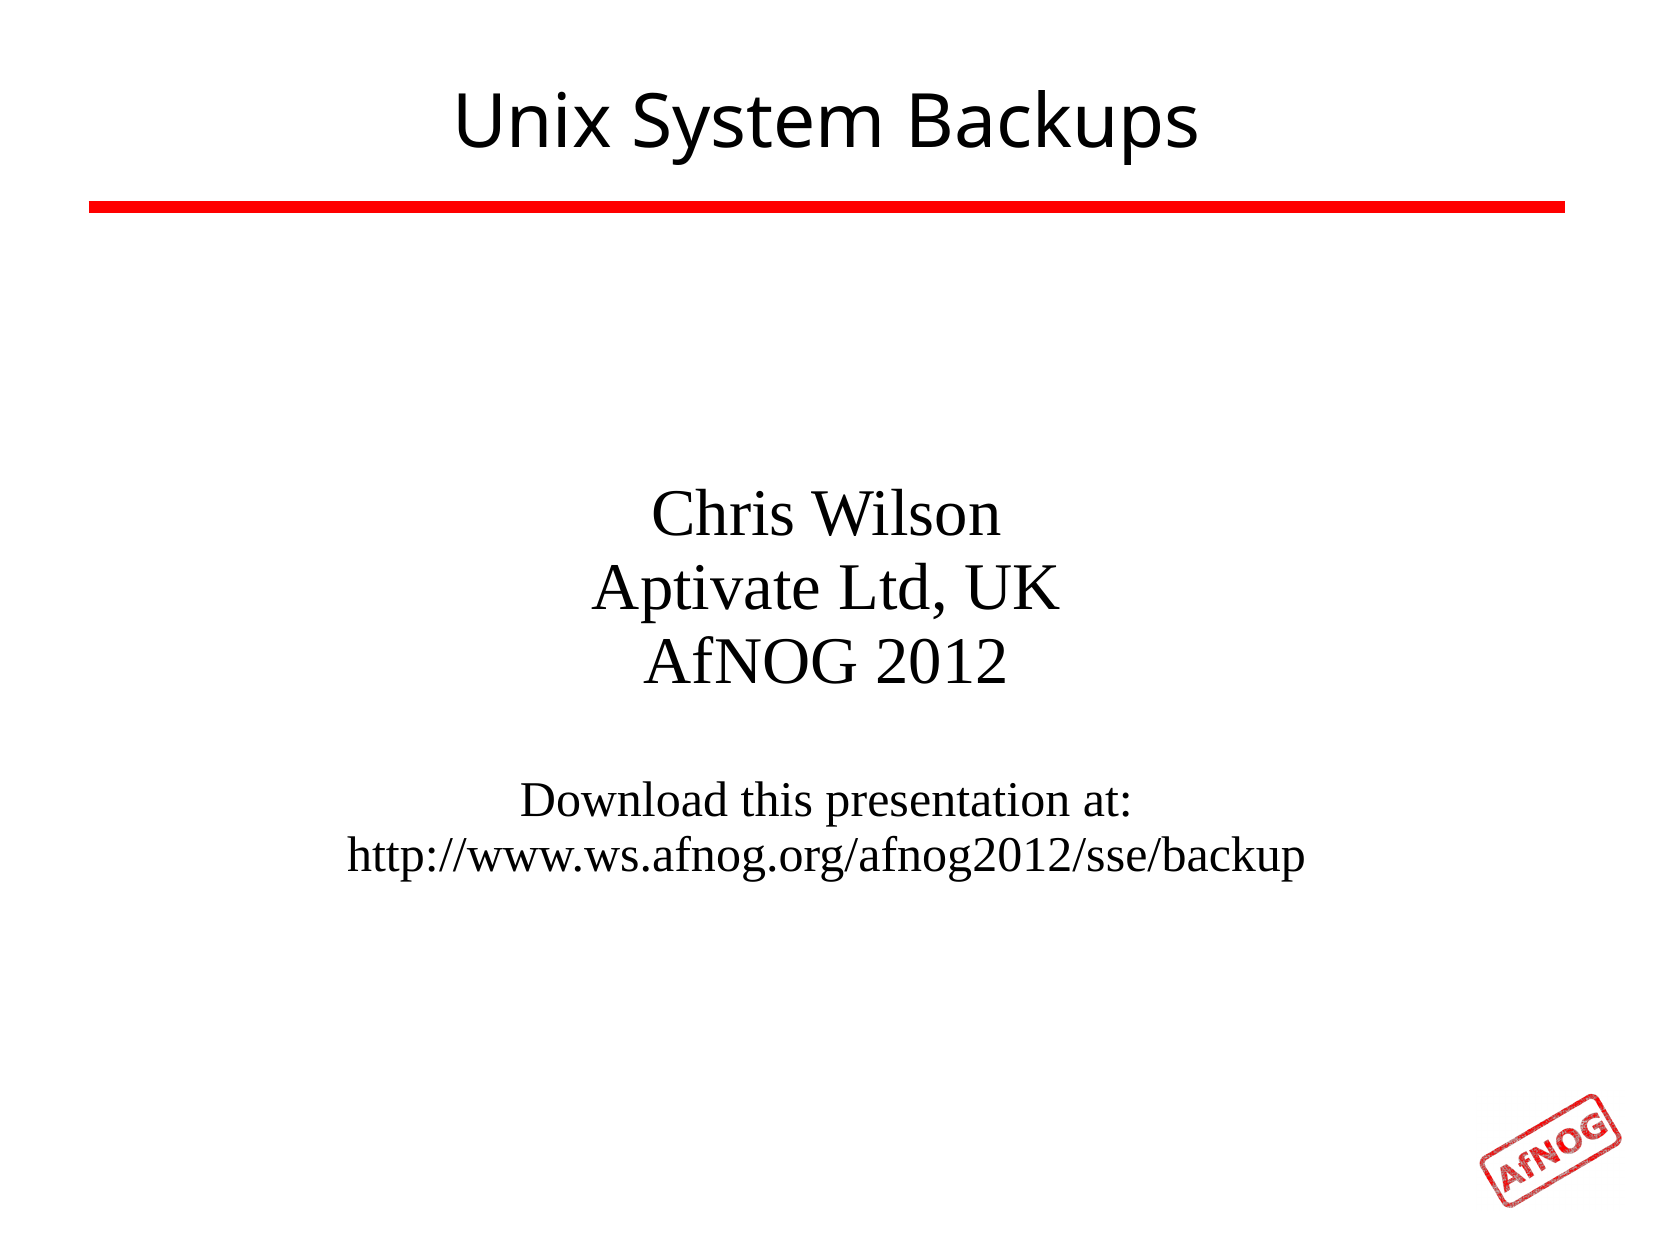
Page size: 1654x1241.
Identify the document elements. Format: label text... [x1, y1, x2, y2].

title Unix System Backups [88, 29, 1565, 207]
subtitle Chris Wilson Aptivate Ltd, UK AfNOG 2012 Download this presentation at: http://www.ws.afnog.org/afnog2012/sse/backup [82, 236, 1571, 1123]
picture [1476, 1090, 1625, 1211]
